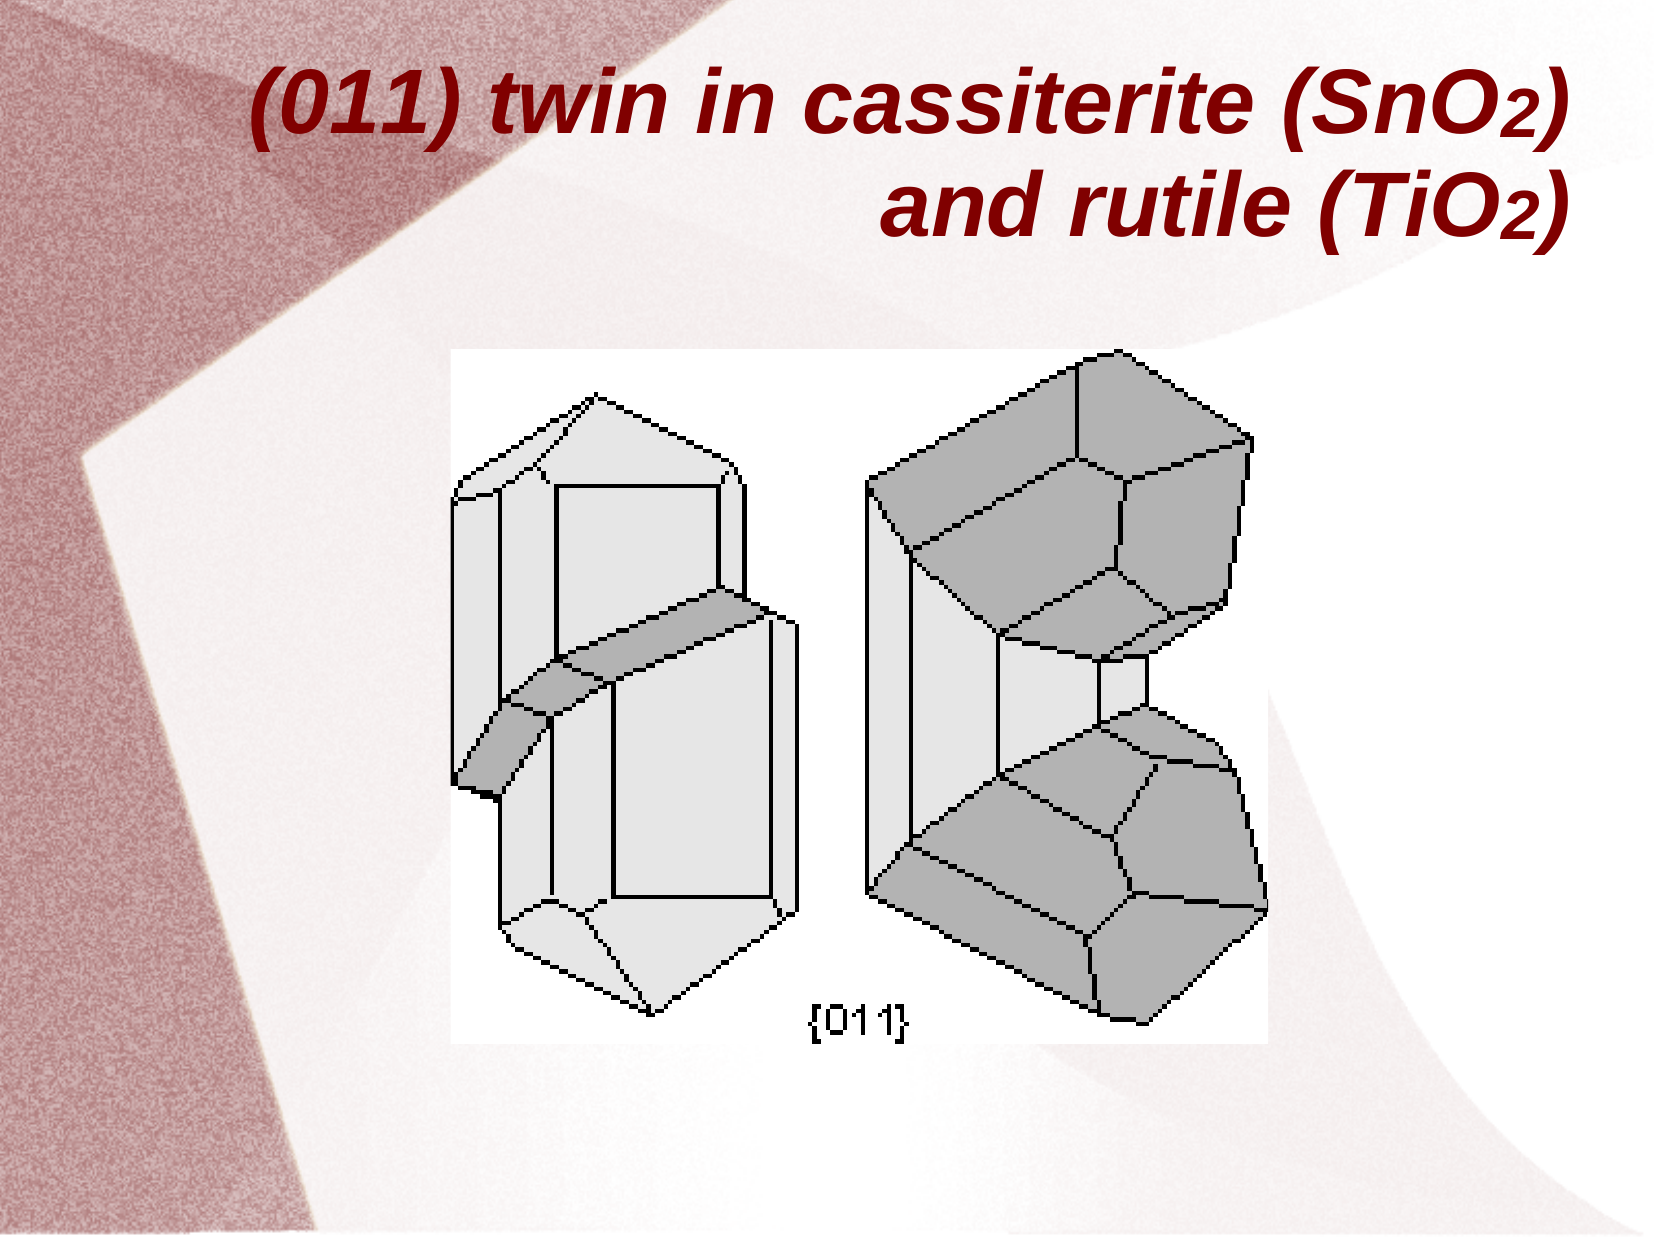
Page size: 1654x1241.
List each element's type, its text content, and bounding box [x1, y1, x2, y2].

picture [0, 0, 1654, 1241]
title (011) twin in cassiterite (SnO2) and rutile (TiO2) [82, 33, 1571, 273]
